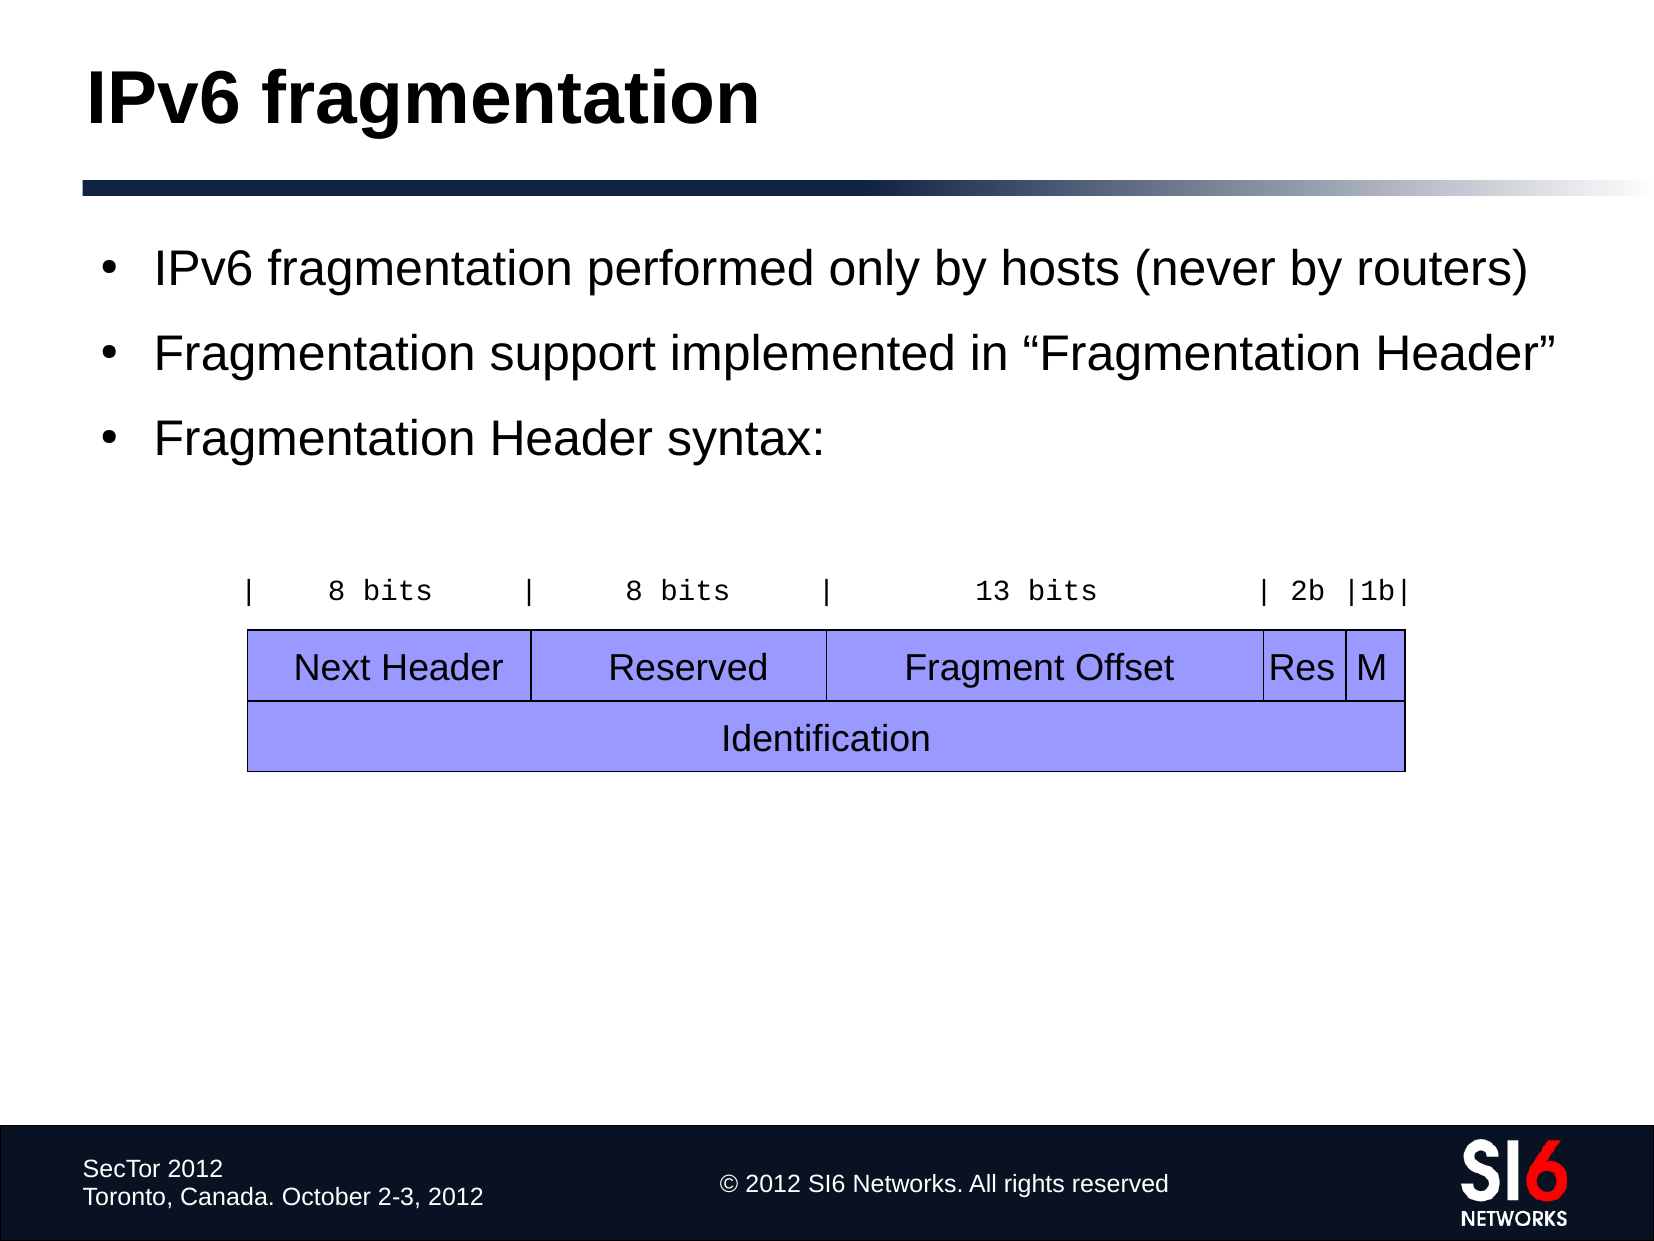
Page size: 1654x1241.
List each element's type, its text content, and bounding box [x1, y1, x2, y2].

text_box Identification [247, 700, 1405, 772]
list IPv6 fragmentation performed only by hosts (never by routers) Fragmentation support implemented in “Fragmentation Header” Fragmentation Header syntax: | 8 bits | 8 bits | 13 bits | 2b |1b| [82, 240, 1571, 1059]
text_box Next Header Reserved Fragment Offset Res M [247, 629, 1405, 700]
picture [1461, 1139, 1567, 1226]
title IPv6 fragmentation [86, 30, 1576, 166]
